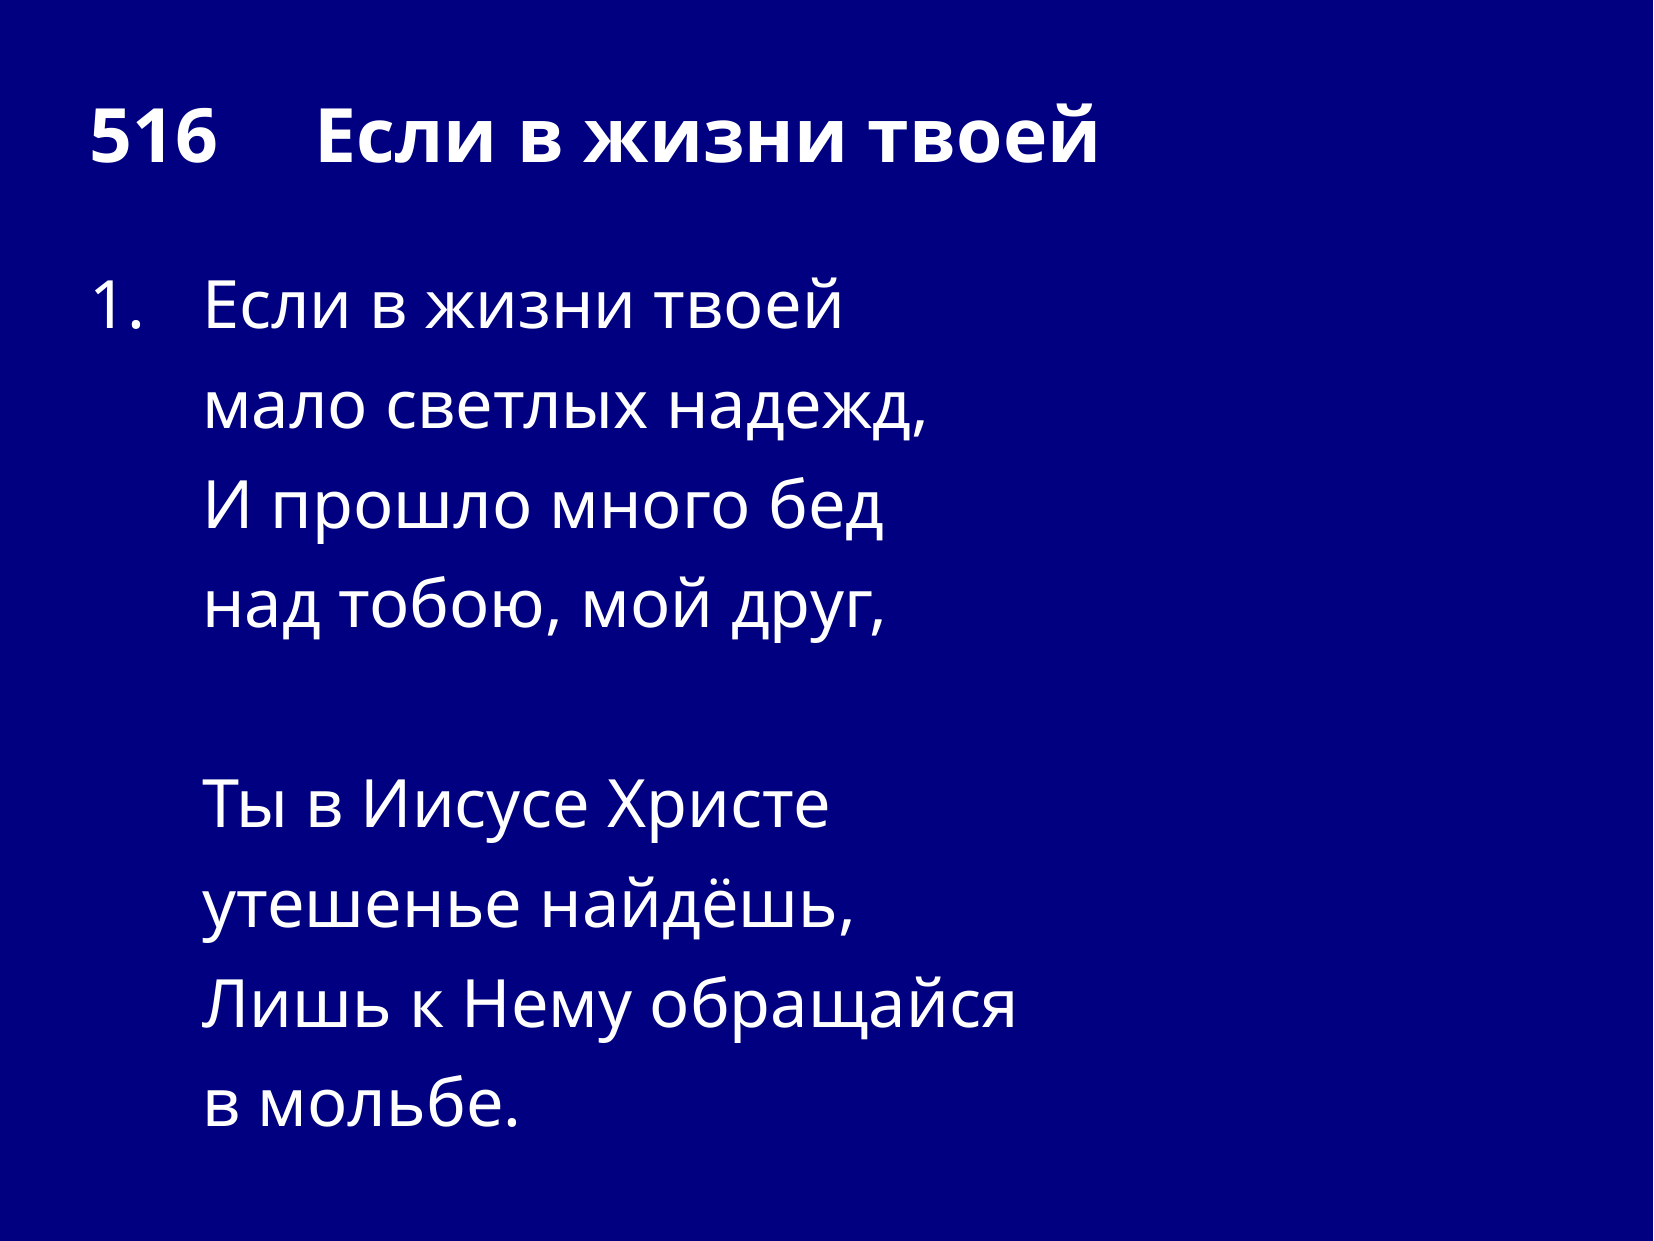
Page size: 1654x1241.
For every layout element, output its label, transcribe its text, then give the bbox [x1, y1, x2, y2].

text_box 516 Если в жизни твоей [75, 75, 1576, 188]
text_box 1. Если в жизни твоей мало светлых надежд, И прошло много бед над тобою, мой друг, Ты в Иисусе Христе утешенье найдёшь, Лишь к Нему обращайся в мольбе. [75, 188, 1576, 1163]
